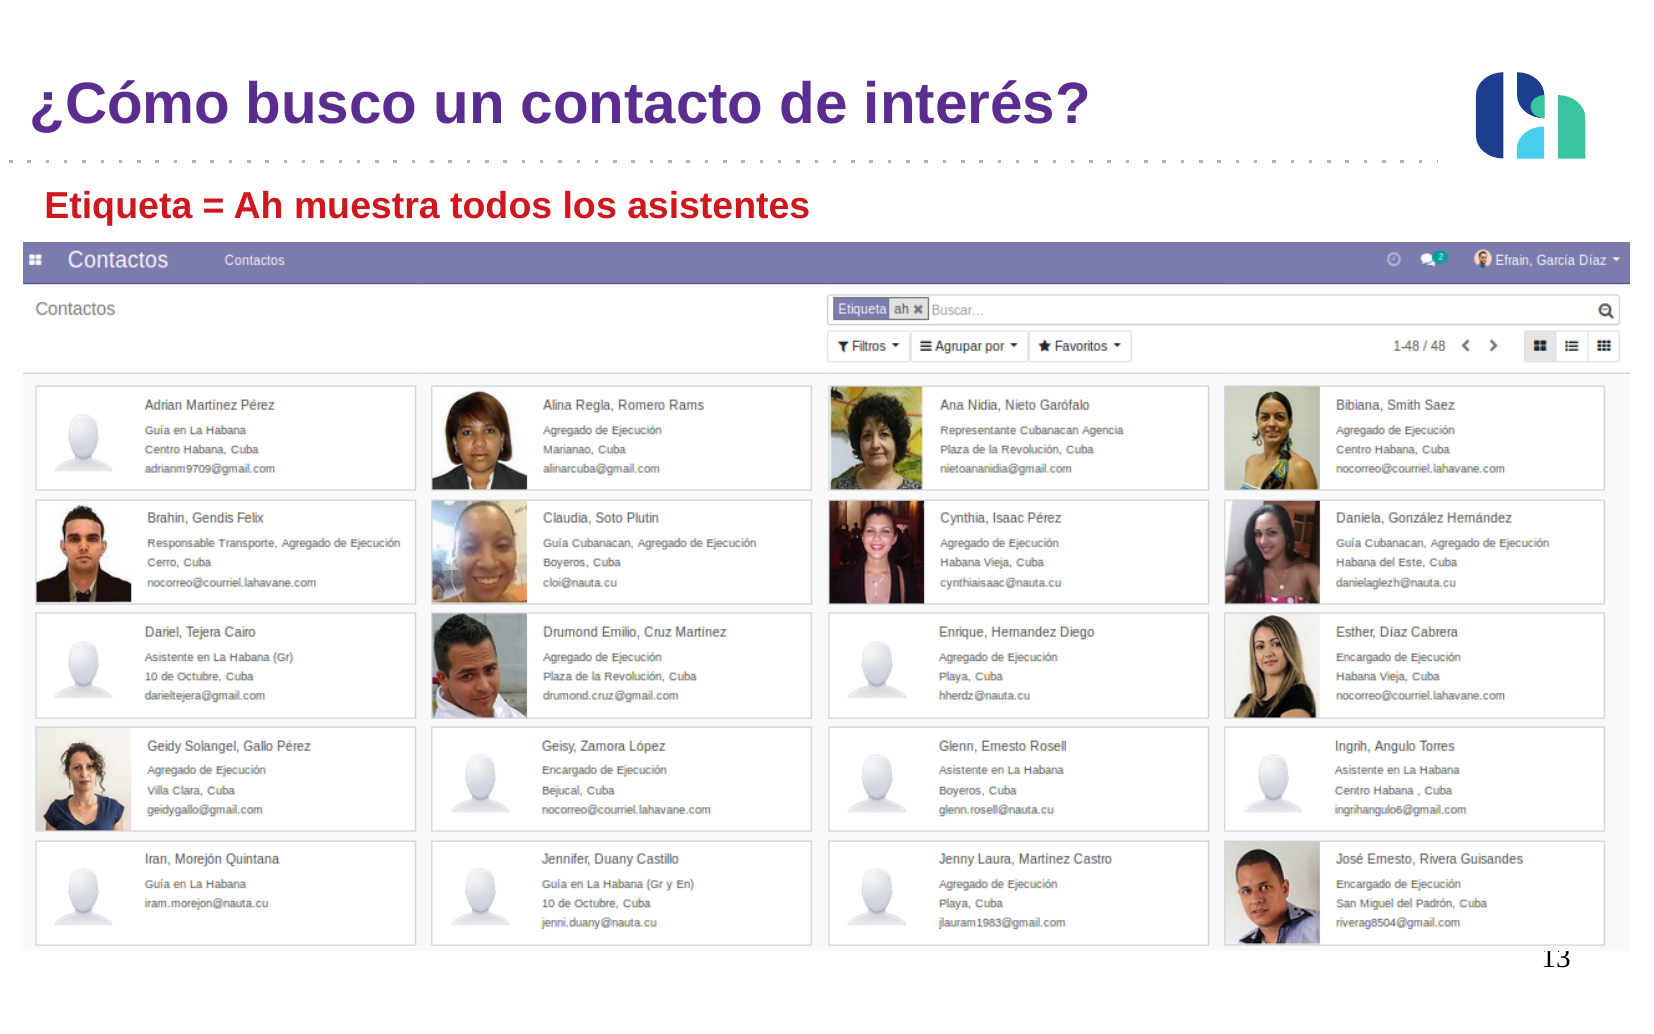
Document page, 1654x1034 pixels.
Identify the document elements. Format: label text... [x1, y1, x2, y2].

picture [1475, 72, 1586, 159]
text_box Etiqueta = Ah muestra todos los asistentes [29, 177, 1619, 234]
picture [23, 242, 1630, 951]
text_box ¿Cómo busco un contacto de interés? [29, 70, 1418, 177]
